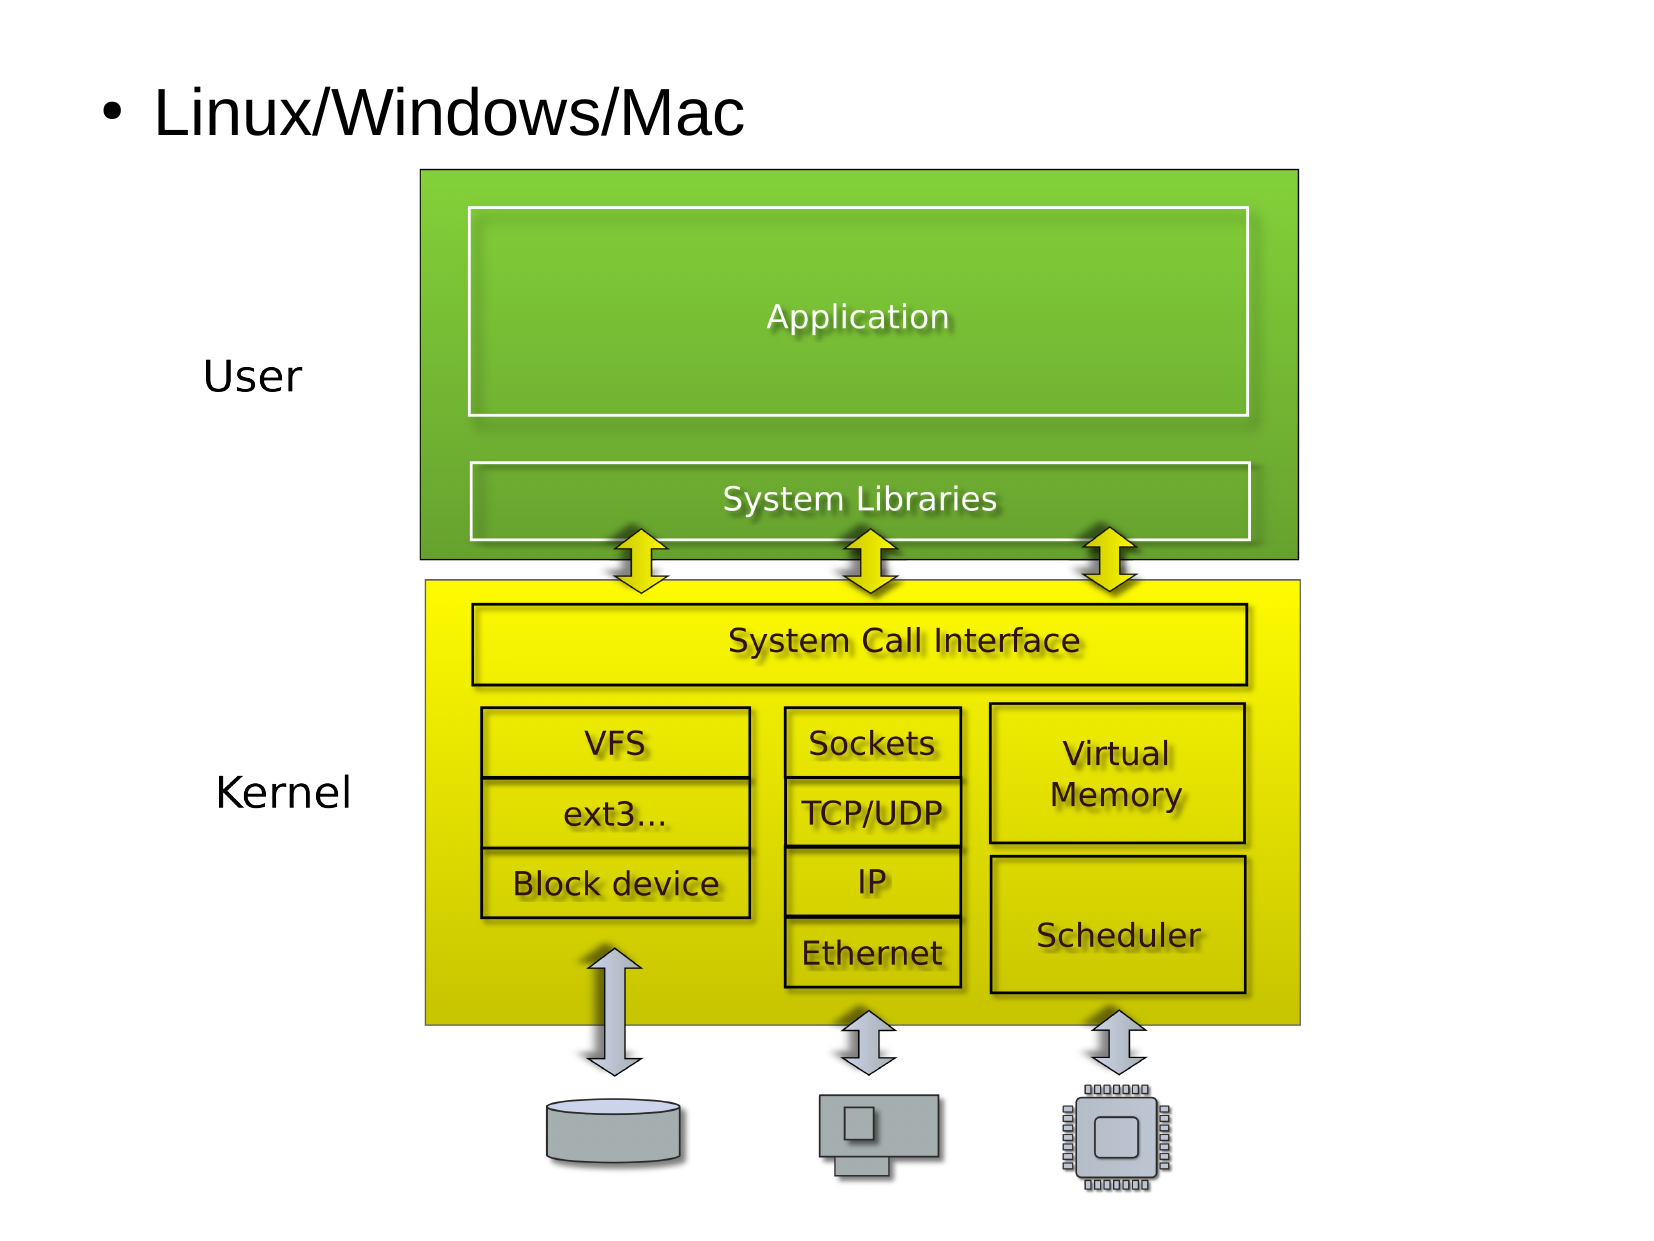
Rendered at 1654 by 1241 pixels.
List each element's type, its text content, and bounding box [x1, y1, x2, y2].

list Linux/Windows/Mac [82, 75, 1576, 1126]
picture [206, 149, 1419, 1201]
